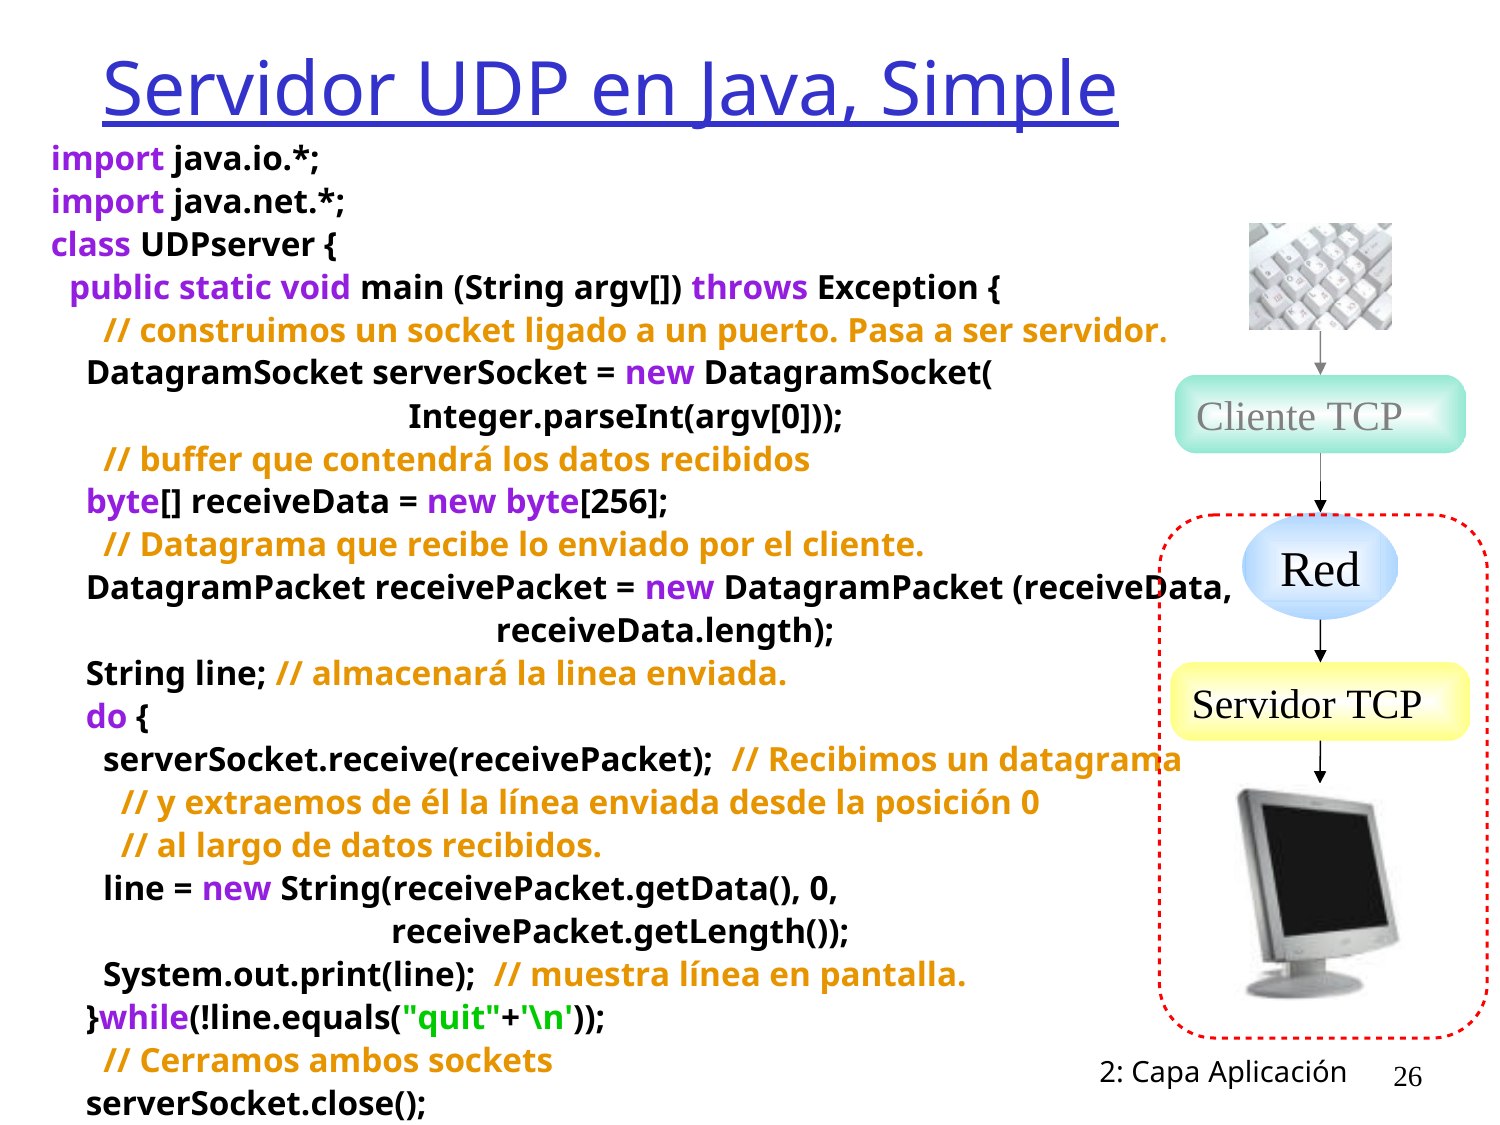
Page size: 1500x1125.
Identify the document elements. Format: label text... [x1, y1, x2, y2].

text_box Servidor TCP [1170, 662, 1471, 741]
text_box [1165, 193, 1478, 482]
picture [1234, 783, 1406, 1005]
title Servidor UDP en Java, Simple [87, 15, 1463, 158]
list import java.io.*; import java.net.*; class UDPserver { public static void main (String argv[]) throws Exception { // construimos un socket ligado a un puerto. Pasa a ser servidor. DatagramSocket serverSocket = new DatagramSocket( Integer.parseInt(argv[0])); // buffer que contendrá los datos recibidos byte[] receiveData = new byte[256]; // Datagrama que recibe lo enviado por el cliente. DatagramPacket receivePacket = new DatagramPacket (receiveData, receiveData.length); String line; // almacenará la linea enviada. do { serverSocket.receive(receivePacket); // Recibimos un datagrama // y extraemos de él la línea enviada desde la posición 0 // al largo de datos recibidos. line = new String(receivePacket.getData(), 0, receivePacket.getLength()); System.out.print(line); // muestra línea en pantalla. }while(!line.equals("quit"+'\n')); // Cerramos ambos sockets serverSocket.close(); } } [0, 128, 1357, 1102]
text_box Red [1242, 512, 1399, 620]
